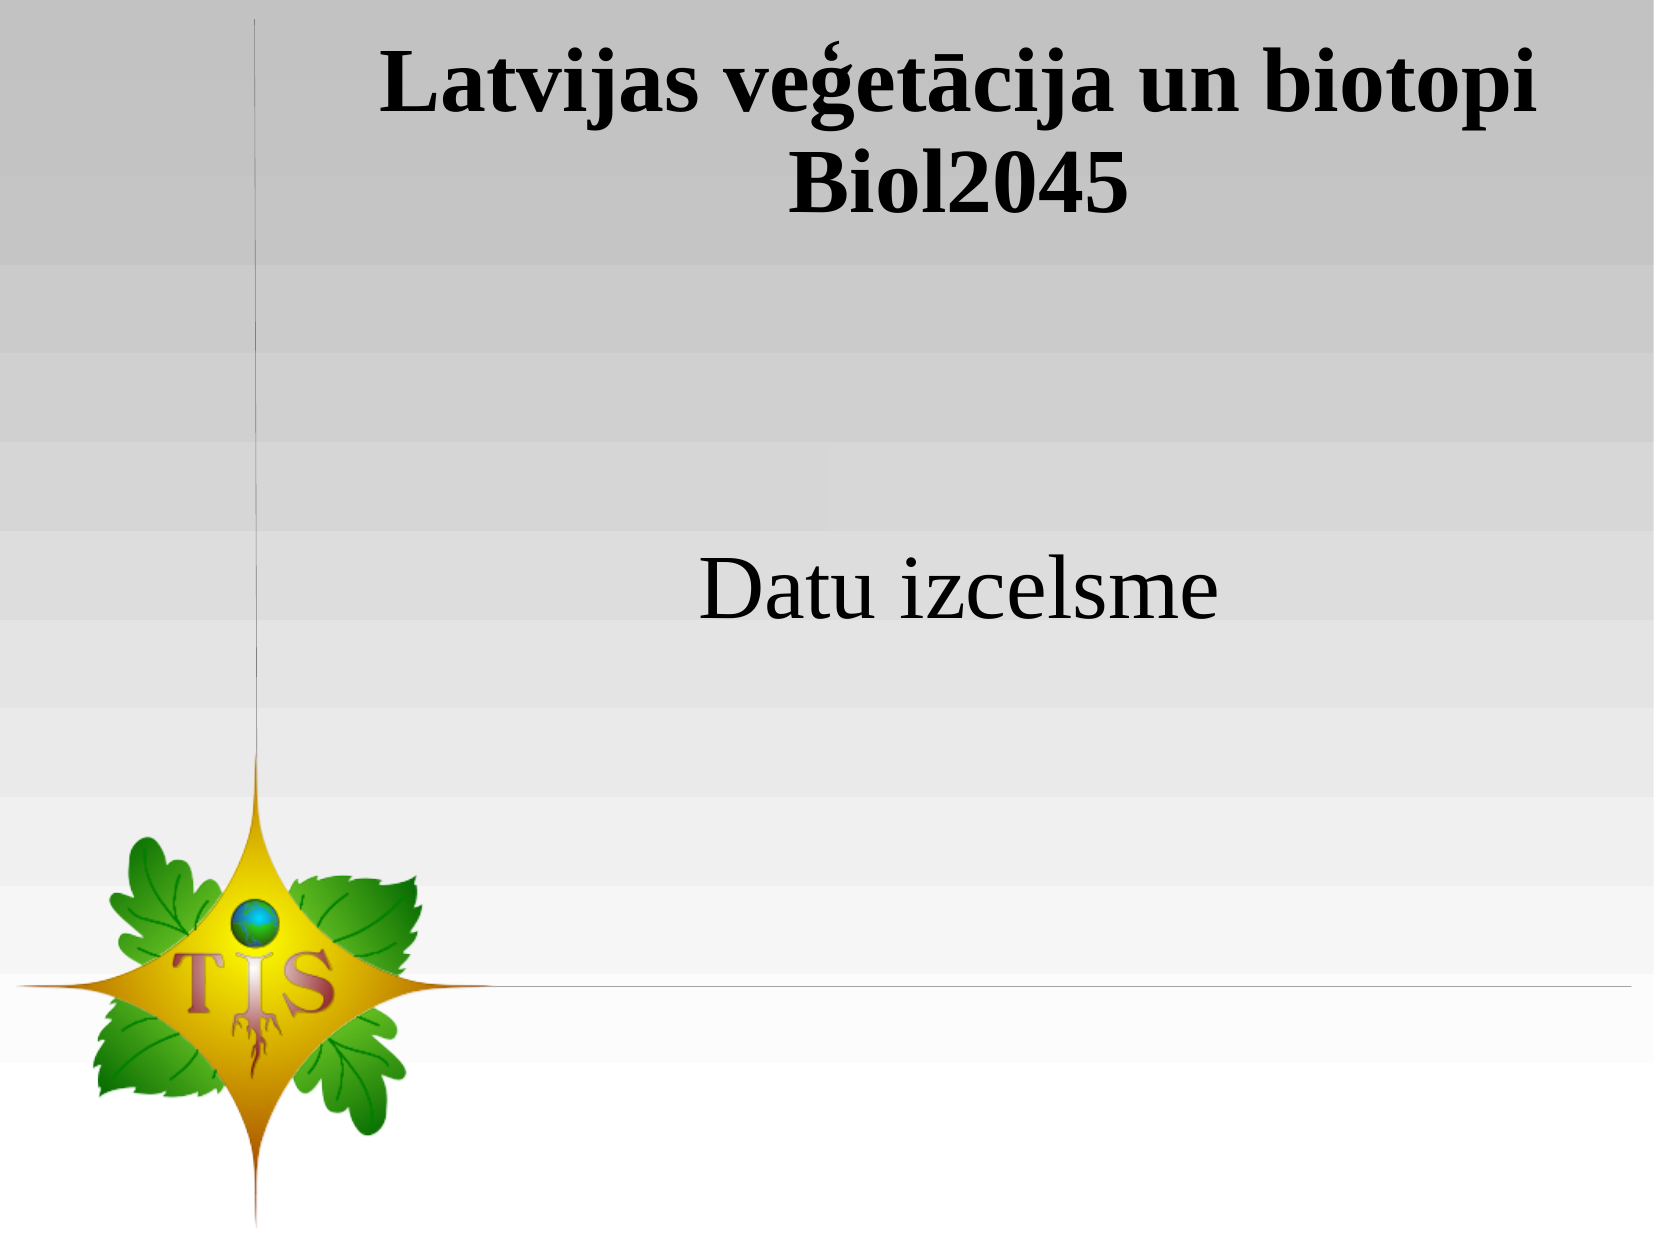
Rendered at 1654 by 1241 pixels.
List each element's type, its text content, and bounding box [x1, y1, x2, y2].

picture [0, 0, 1654, 1241]
title Datu izcelsme [295, 314, 1625, 861]
